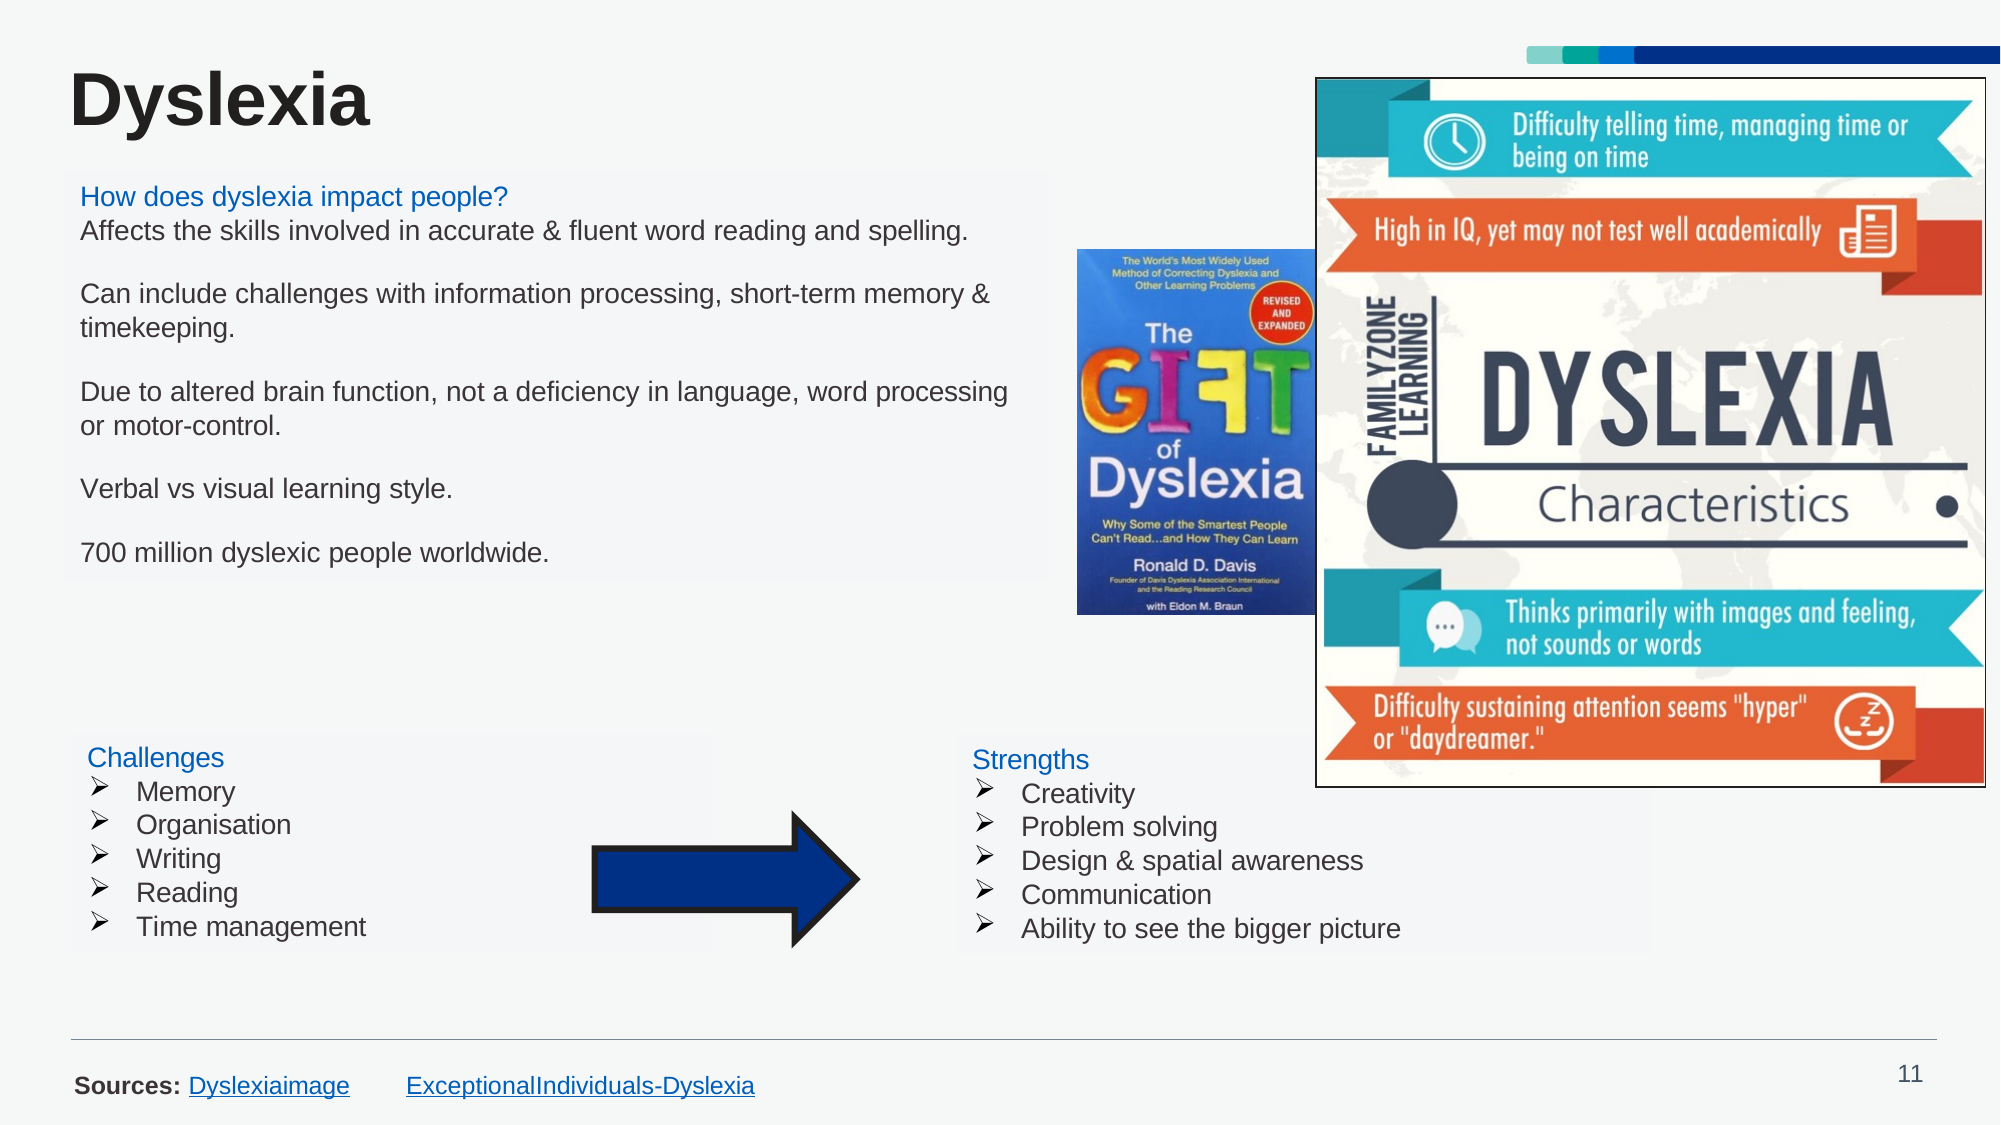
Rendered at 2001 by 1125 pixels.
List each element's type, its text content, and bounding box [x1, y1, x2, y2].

title Dyslexia [67, 48, 1306, 144]
text_box [65, 171, 1049, 581]
text_box Memory Organisation Writing Reading Time management [84, 770, 371, 945]
text_box [956, 734, 1651, 955]
text_box Sources: Dyslexia image [72, 1069, 360, 1103]
text_box Exceptional Individuals - Dyslexia [403, 1069, 778, 1103]
text_box [1889, 1057, 1932, 1091]
text_box Creativity Problem solving Design & spatial awareness Communication Ability to see the bigger picture [969, 772, 1406, 947]
text_box How does dyslexia impact people? Affects the skills involved in accurate & fluent word reading and spelling. Can include challenges with information processing, short-term memory & timekeeping. Due to altered brain function, not a deficiency in language, word processing or motor-control. Verbal vs visual learning style. 700 million dyslexic people worldwide. [77, 175, 1022, 571]
text_box [71, 732, 712, 953]
text_box Strengths [969, 738, 1095, 772]
text_box [598, 827, 851, 932]
text_box Challenges [84, 737, 231, 770]
picture [1077, 249, 1315, 615]
picture [1317, 79, 1985, 786]
